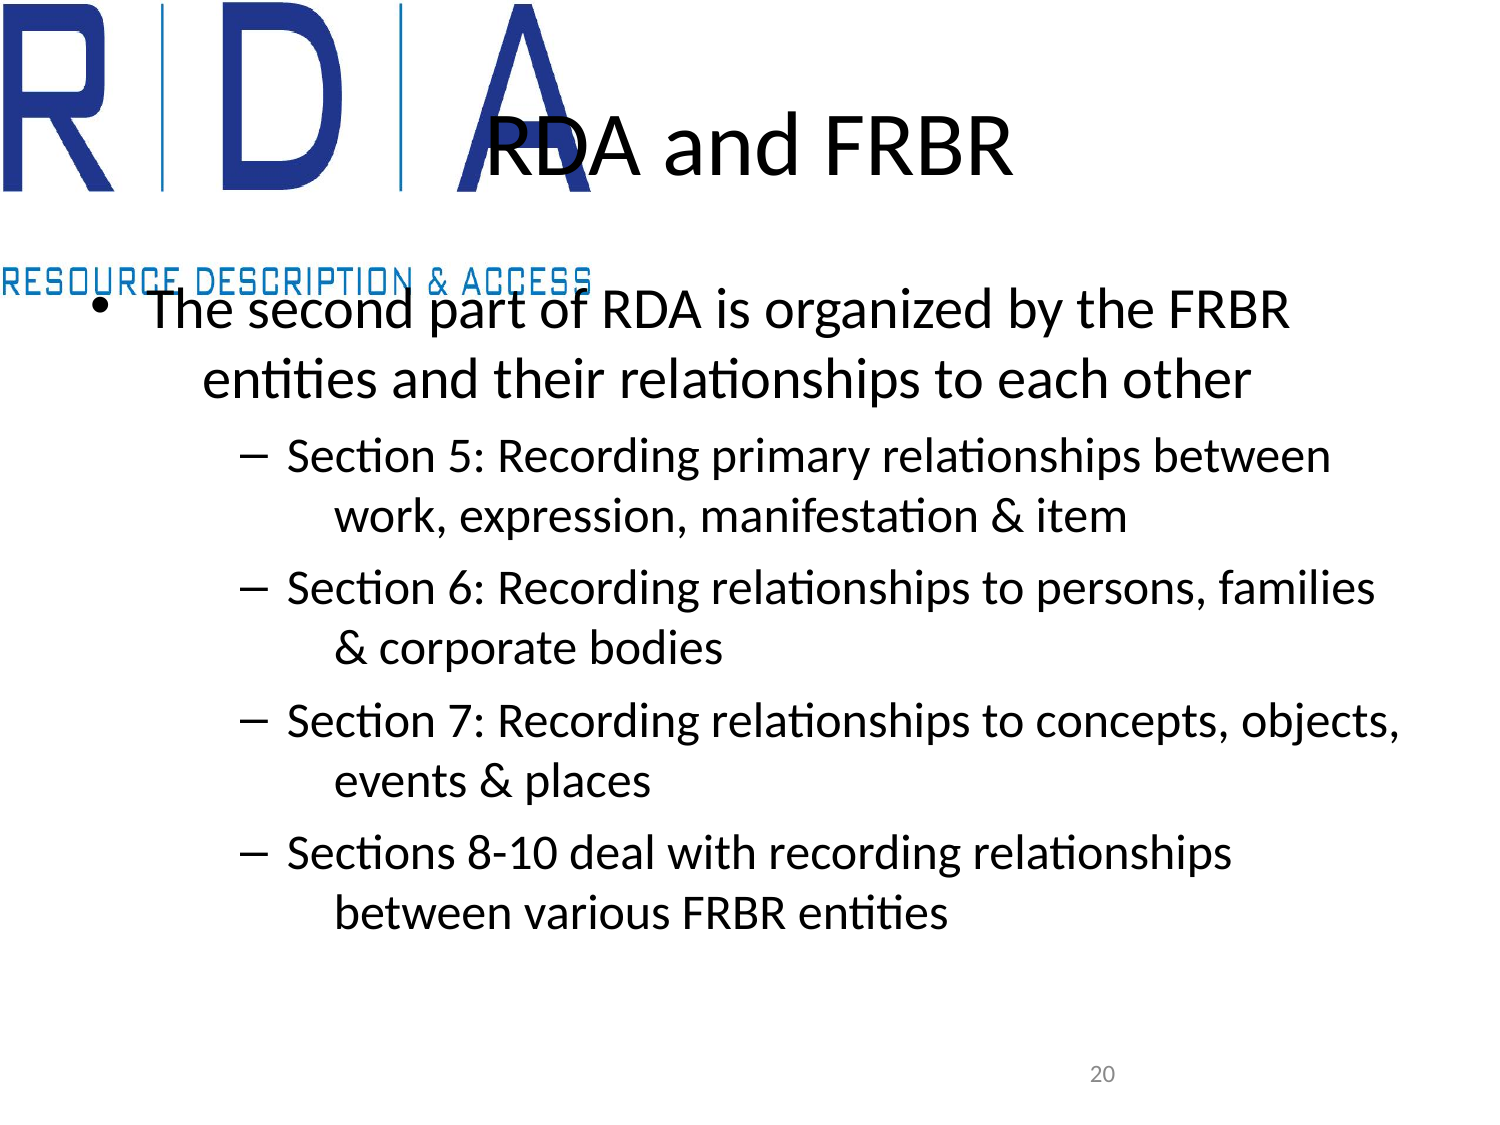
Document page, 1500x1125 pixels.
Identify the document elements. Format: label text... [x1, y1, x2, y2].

list The second part of RDA is organized by the FRBR entities and their relationships to each other Section 5: Recording primary relationships between work, expression, manifestation & item Section 6: Recording relationships to persons, families & corporate bodies Section 7: Recording relationships to concepts, objects, events & places Sections 8-10 deal with recording relationships between various FRBR entities [75, 262, 1426, 1005]
title RDA and FRBR [75, 45, 1426, 233]
text_box 20 [1074, 1042, 1426, 1103]
